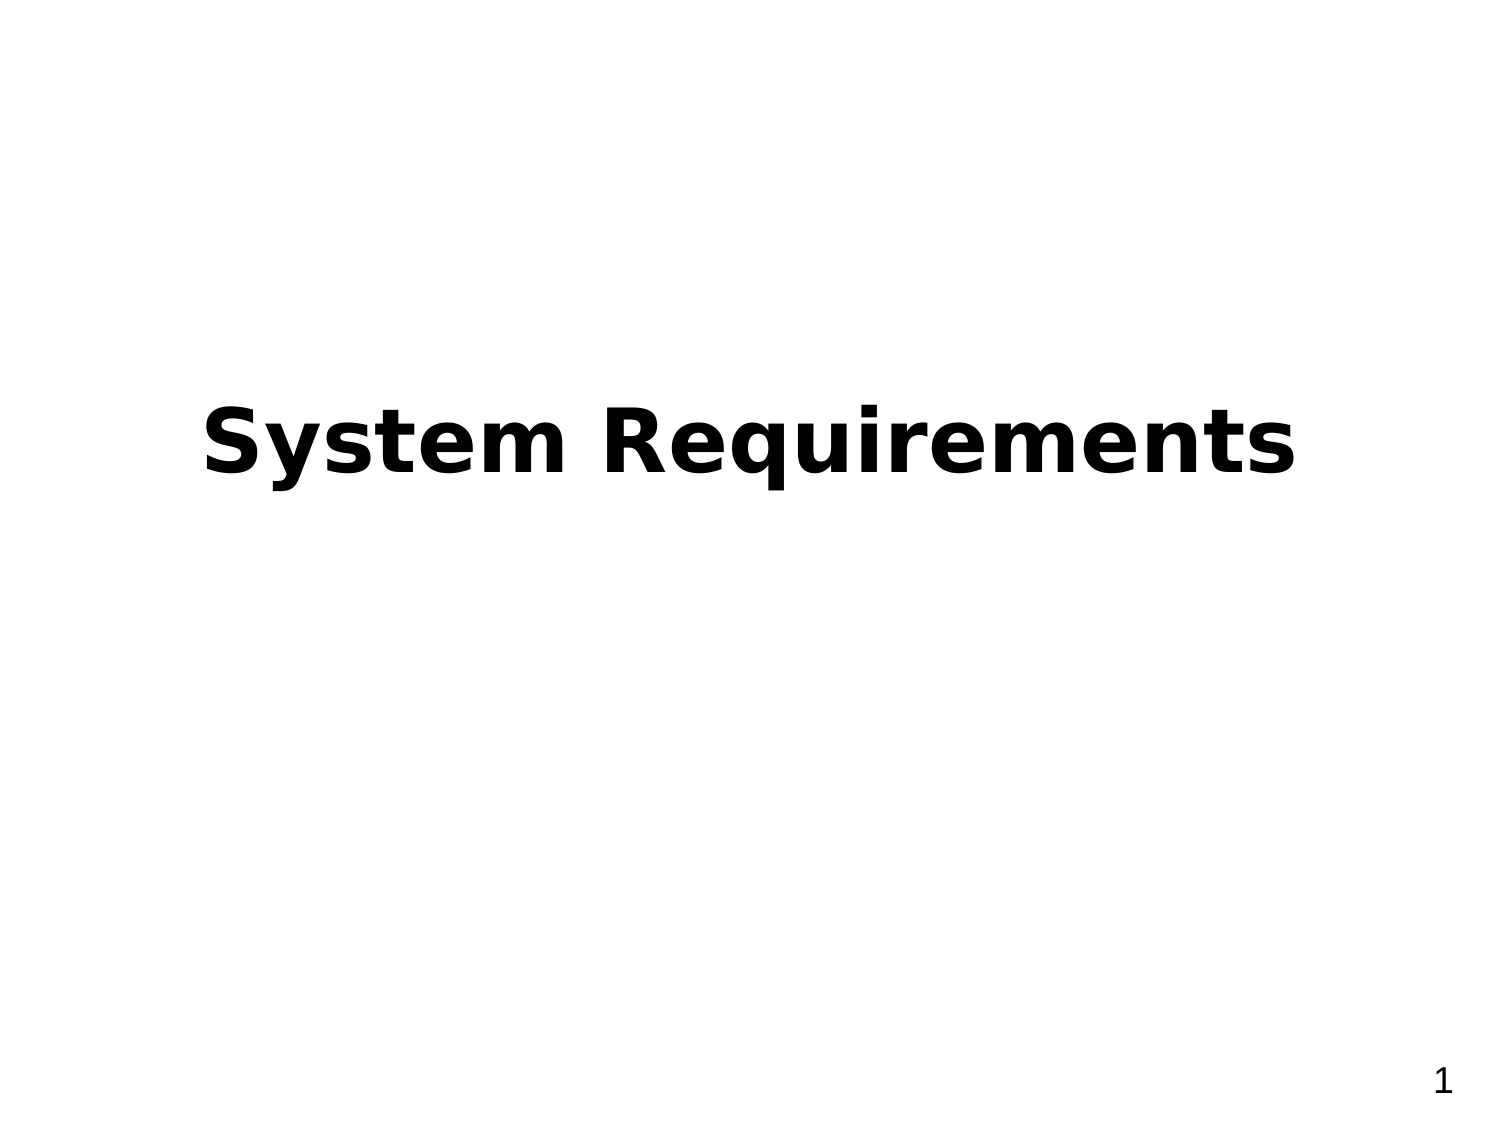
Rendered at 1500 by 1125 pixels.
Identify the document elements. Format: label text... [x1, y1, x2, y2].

title System Requirements [75, 375, 1425, 508]
